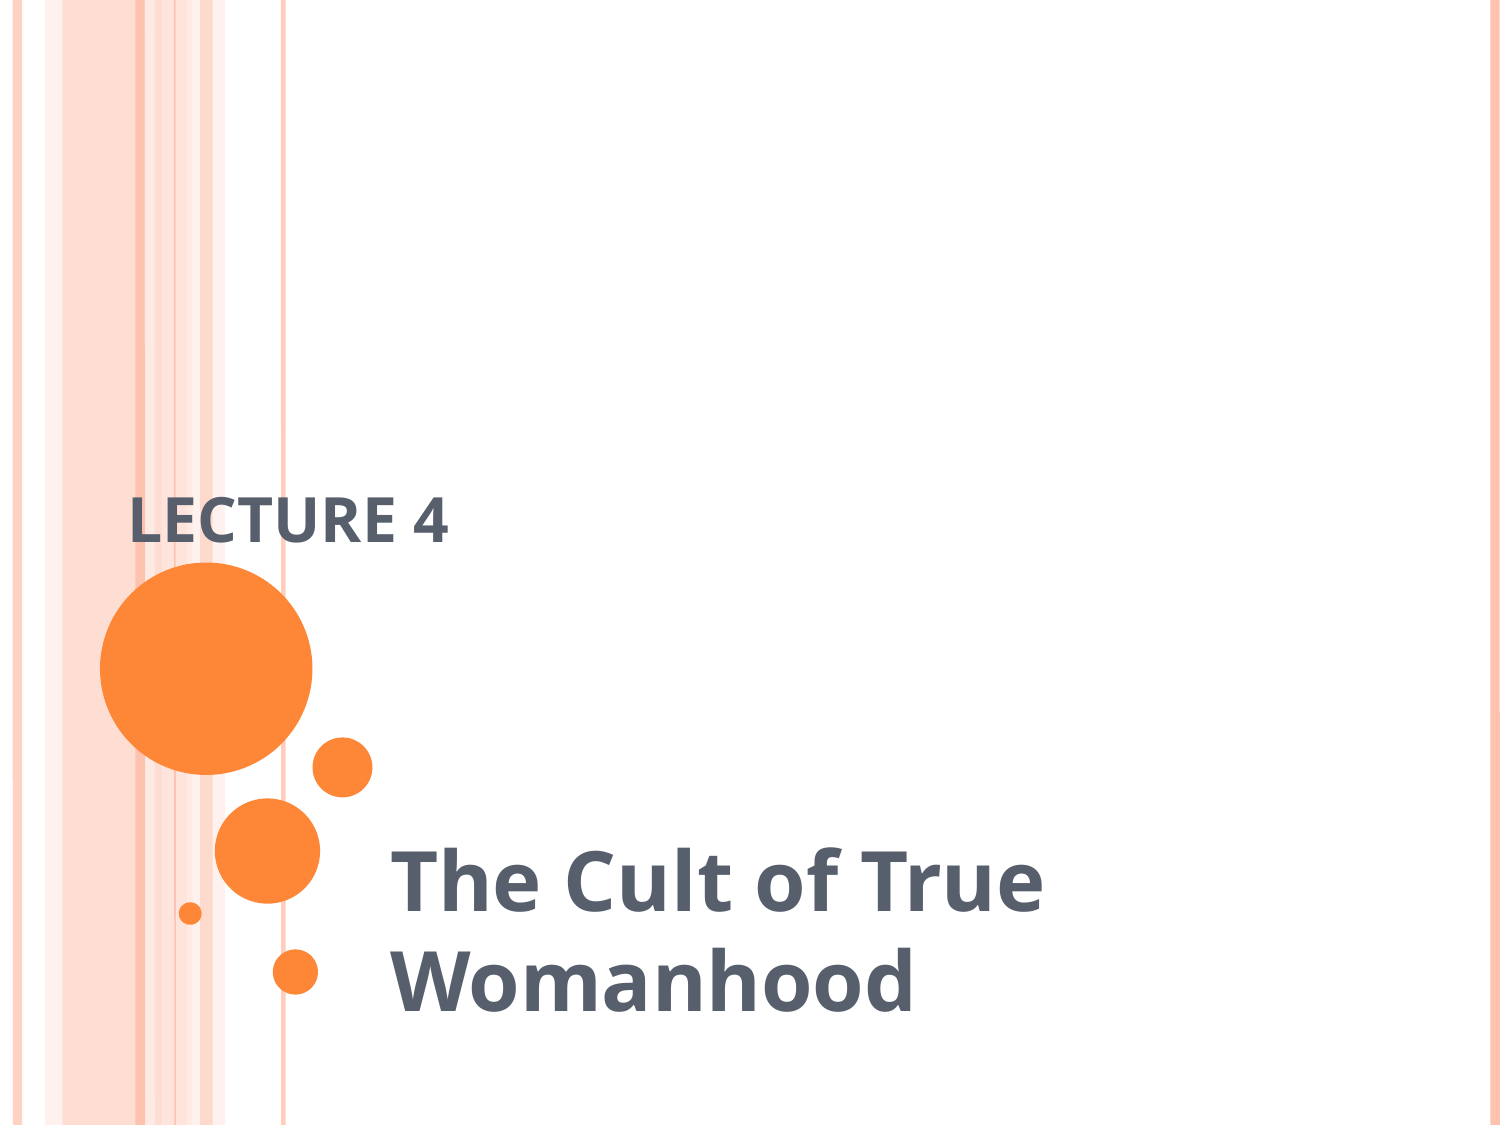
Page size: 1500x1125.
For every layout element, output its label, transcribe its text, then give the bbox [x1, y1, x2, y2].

subtitle The Cult of True Womanhood [375, 820, 1388, 1046]
title Lecture 4 [112, 375, 1388, 563]
